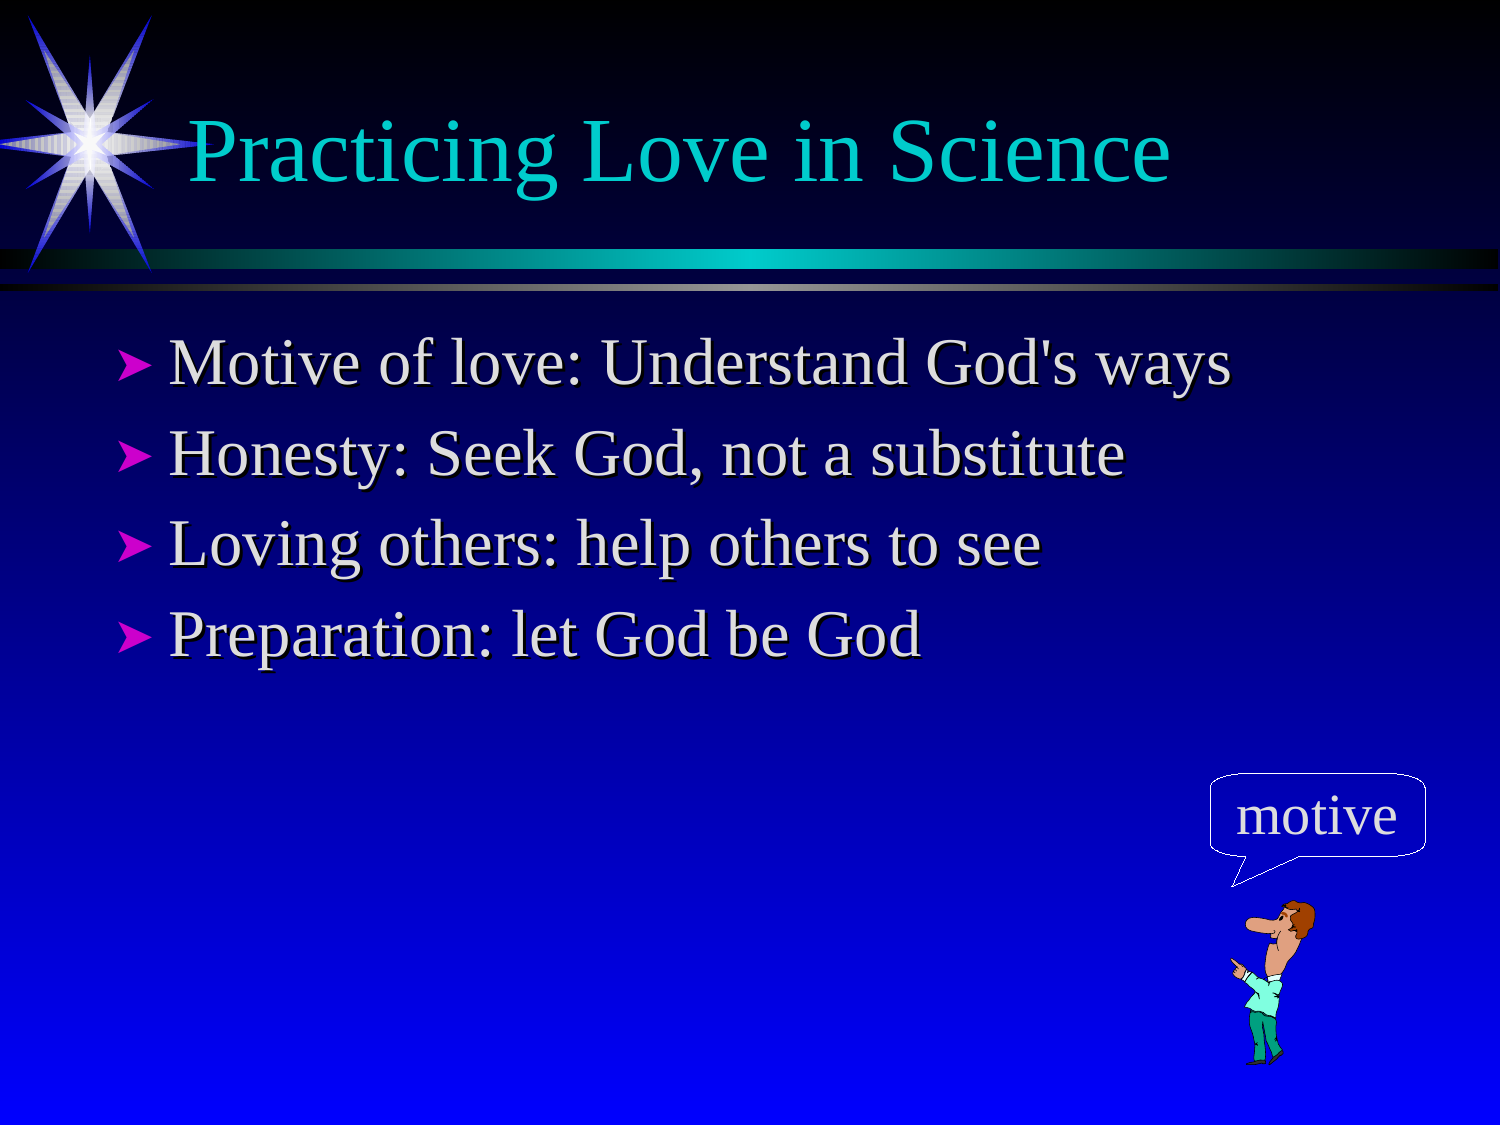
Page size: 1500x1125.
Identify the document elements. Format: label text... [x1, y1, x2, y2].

text_box 20 [38, 43, 48, 49]
text_box 20 [131, 43, 142, 49]
title Practicing Love in Science [187, 56, 1463, 244]
text_box 20 [181, 140, 187, 148]
text_box 20 [38, 239, 49, 245]
list Motive of love: Understand God's ways Honesty: Seek God, not a substitute Loving others: help others to see Preparation: let God be God [112, 324, 1388, 1001]
chart [1229, 900, 1316, 1066]
text_box motive [1210, 773, 1426, 887]
text_box 20 [131, 239, 141, 245]
text_box 20 [134, 107, 138, 117]
